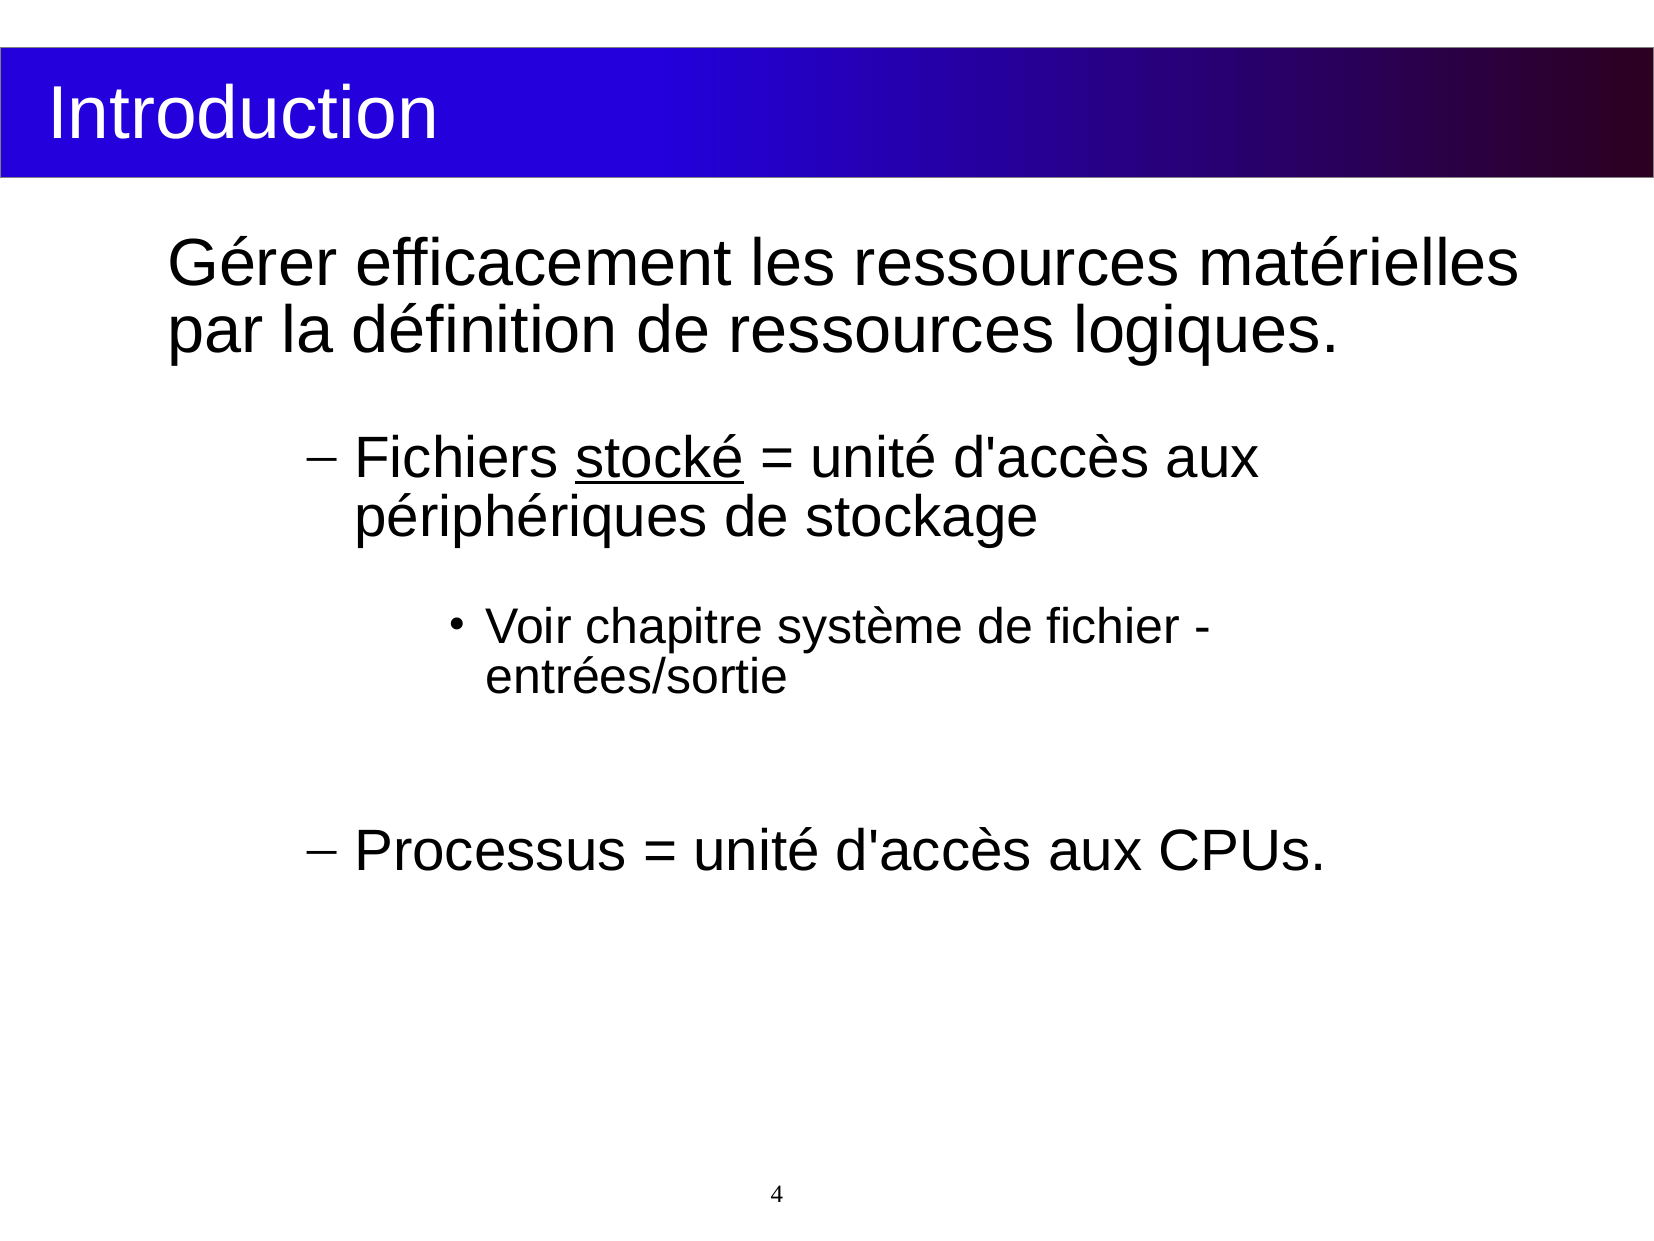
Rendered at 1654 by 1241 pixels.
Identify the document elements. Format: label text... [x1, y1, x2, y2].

title Introduction [47, 6, 1477, 225]
list Gérer efficacement les ressources matérielles par la définition de ressources logiques. Fichiers stocké = unité d'accès aux périphériques de stockage Voir chapitre système de fichier - entrées/sortie Processus = unité d'accès aux CPUs. [110, 231, 1522, 951]
